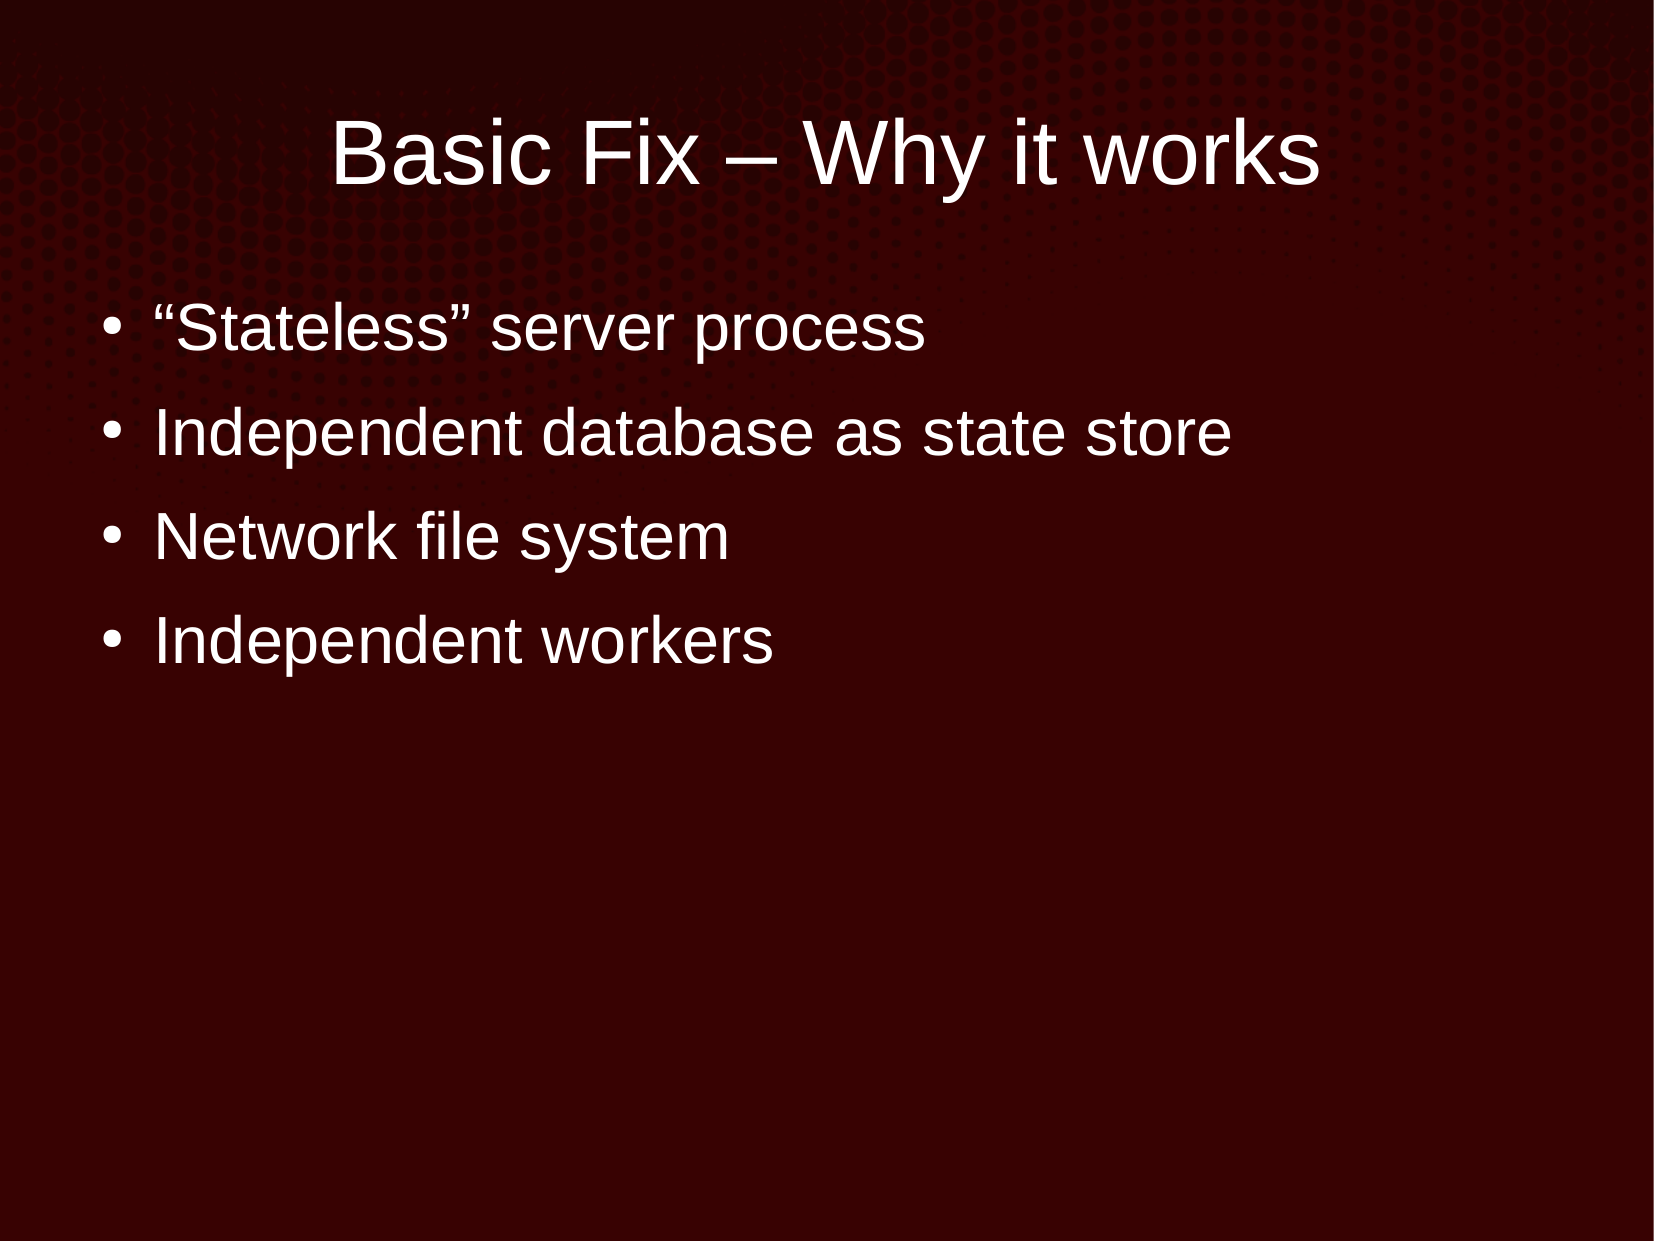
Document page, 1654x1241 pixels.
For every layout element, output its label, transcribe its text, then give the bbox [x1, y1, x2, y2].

picture [0, 0, 1654, 1241]
list “Stateless” server process Independent database as state store Network file system Independent workers [82, 290, 1571, 1109]
title Basic Fix – Why it works [82, 49, 1571, 257]
